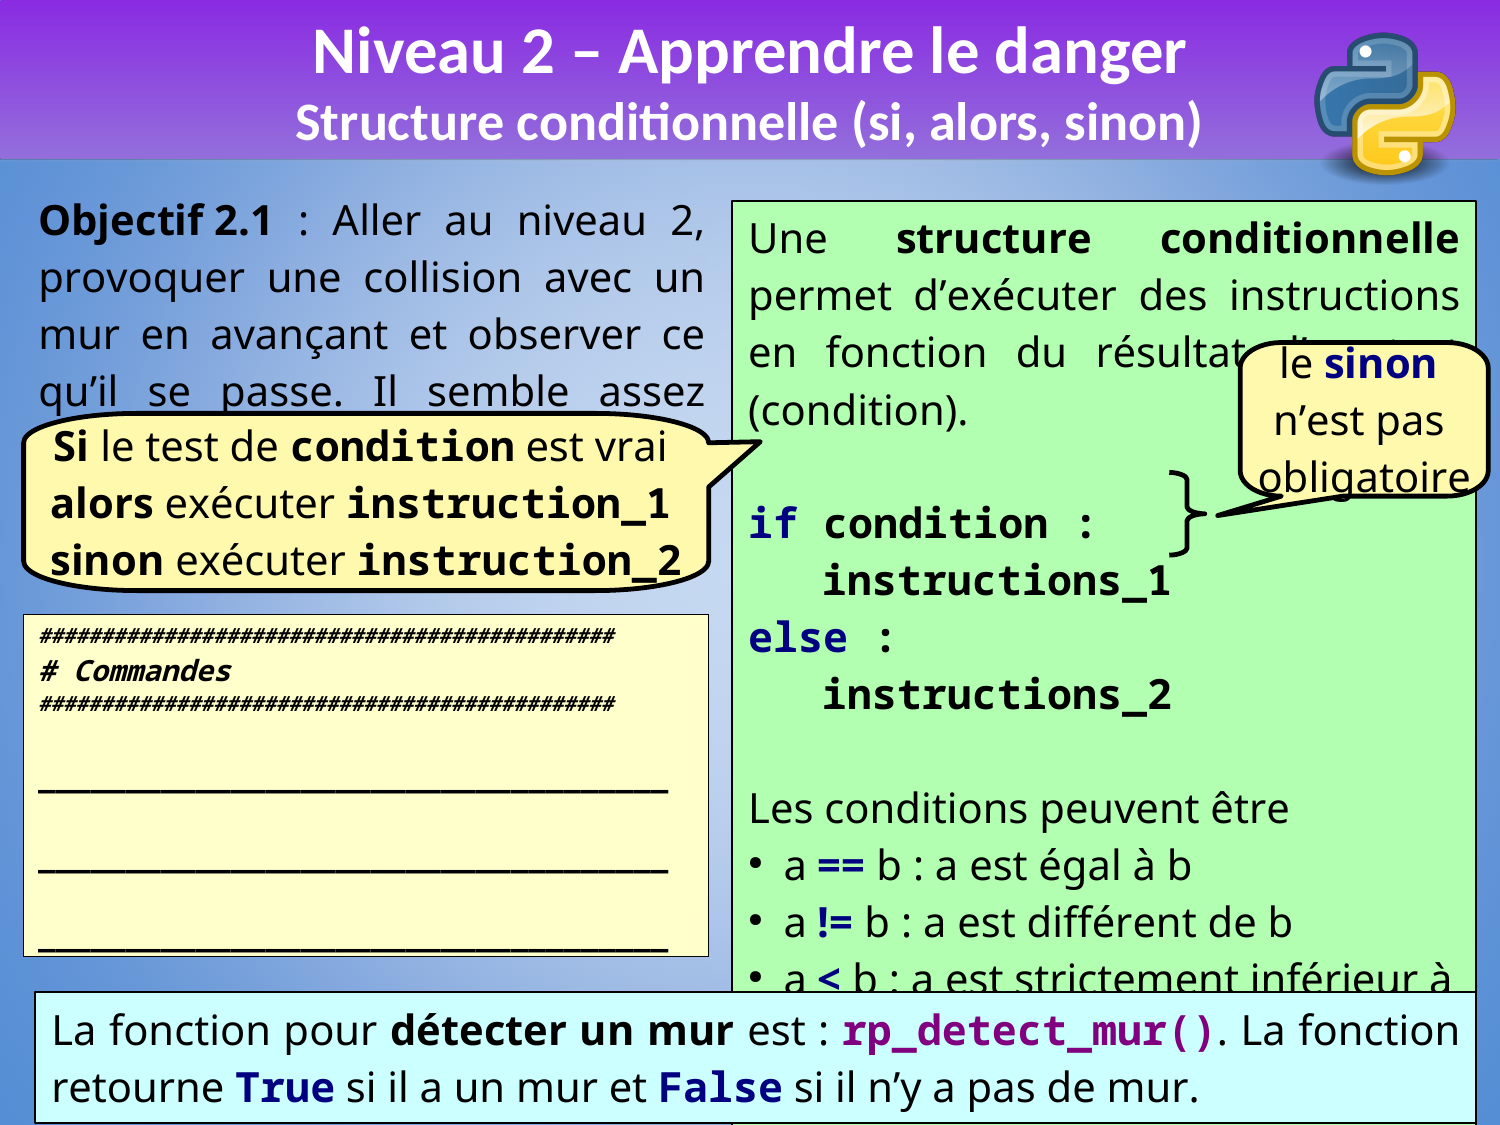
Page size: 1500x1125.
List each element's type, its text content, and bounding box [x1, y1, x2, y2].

text_box La fonction pour détecter un mur est : rp_detect_mur(). La fonction retourne True si il a un mur et False si il n’y a pas de mur. [35, 992, 1477, 1093]
text_box Si le test de condition est vrai alors exécuter instruction_1 sinon exécuter instruction_2 [23, 413, 761, 591]
text_box ############################################## # Commandes ############################################## ____________________________________ ____________________________________ ____________________________________ ____________________________________ [23, 614, 709, 957]
text_box Niveau 2 – Apprendre le danger Structure conditionnelle (si, alors, sinon) [0, 0, 1500, 159]
text_box Objectif 2.1 : Aller au niveau 2, provoquer une collision avec un mur en avançant et observer ce qu’il se passe. Il semble assez clair qu’il faut sécuriser l’avance du robot. [23, 183, 721, 407]
picture [0, 29, 1500, 1125]
text_box Une structure conditionnelle permet d’exécuter des instructions en fonction du résultat d’un test (condition). if condition : instructions_1 else : instructions_2 Les conditions peuvent être a == b : a est égal à b a != b : a est différent de b a < b : a est strictement inférieur à b a <= b : a est inférieur ou égal à b a ==b and c==d : les deux conditions doivent être vrai (fonction ET) a ==b or c==d : une des deux conditions doit être vrai (fonction OU) [732, 200, 1477, 970]
text_box le sinon n’est pas obligatoire [1217, 342, 1489, 516]
